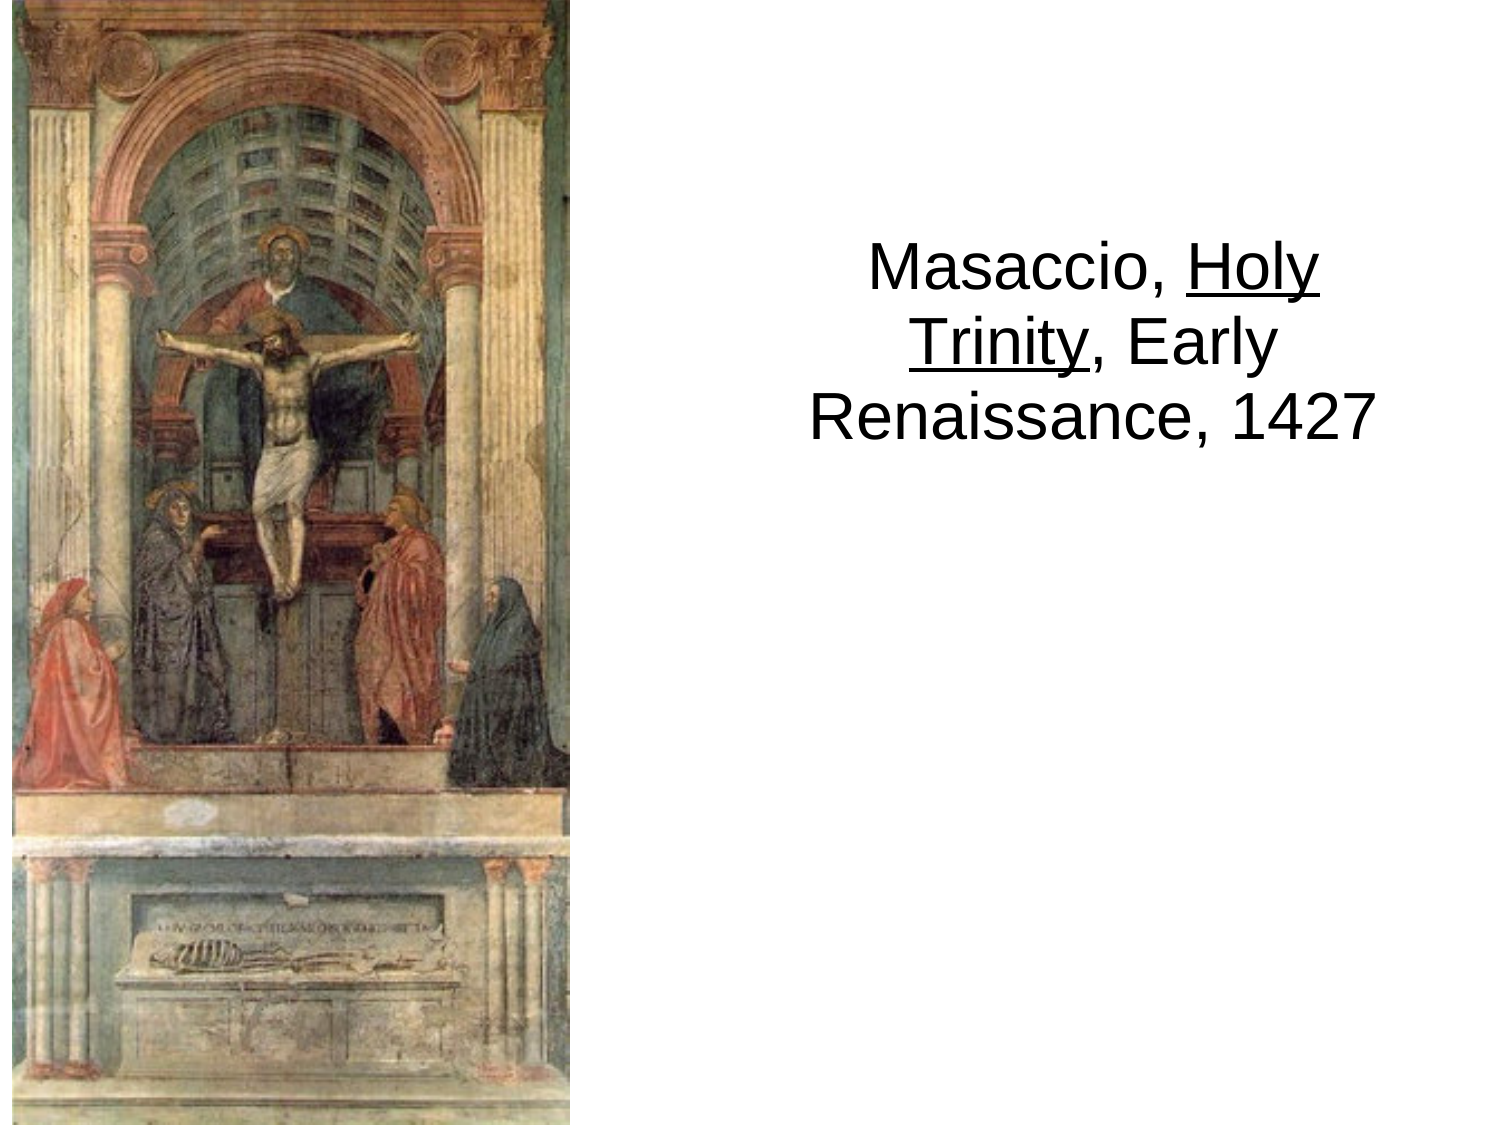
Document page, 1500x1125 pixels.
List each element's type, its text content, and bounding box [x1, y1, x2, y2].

title Masaccio, Holy Trinity, Early Renaissance, 1427 [762, 45, 1426, 638]
picture [12, 0, 570, 1125]
